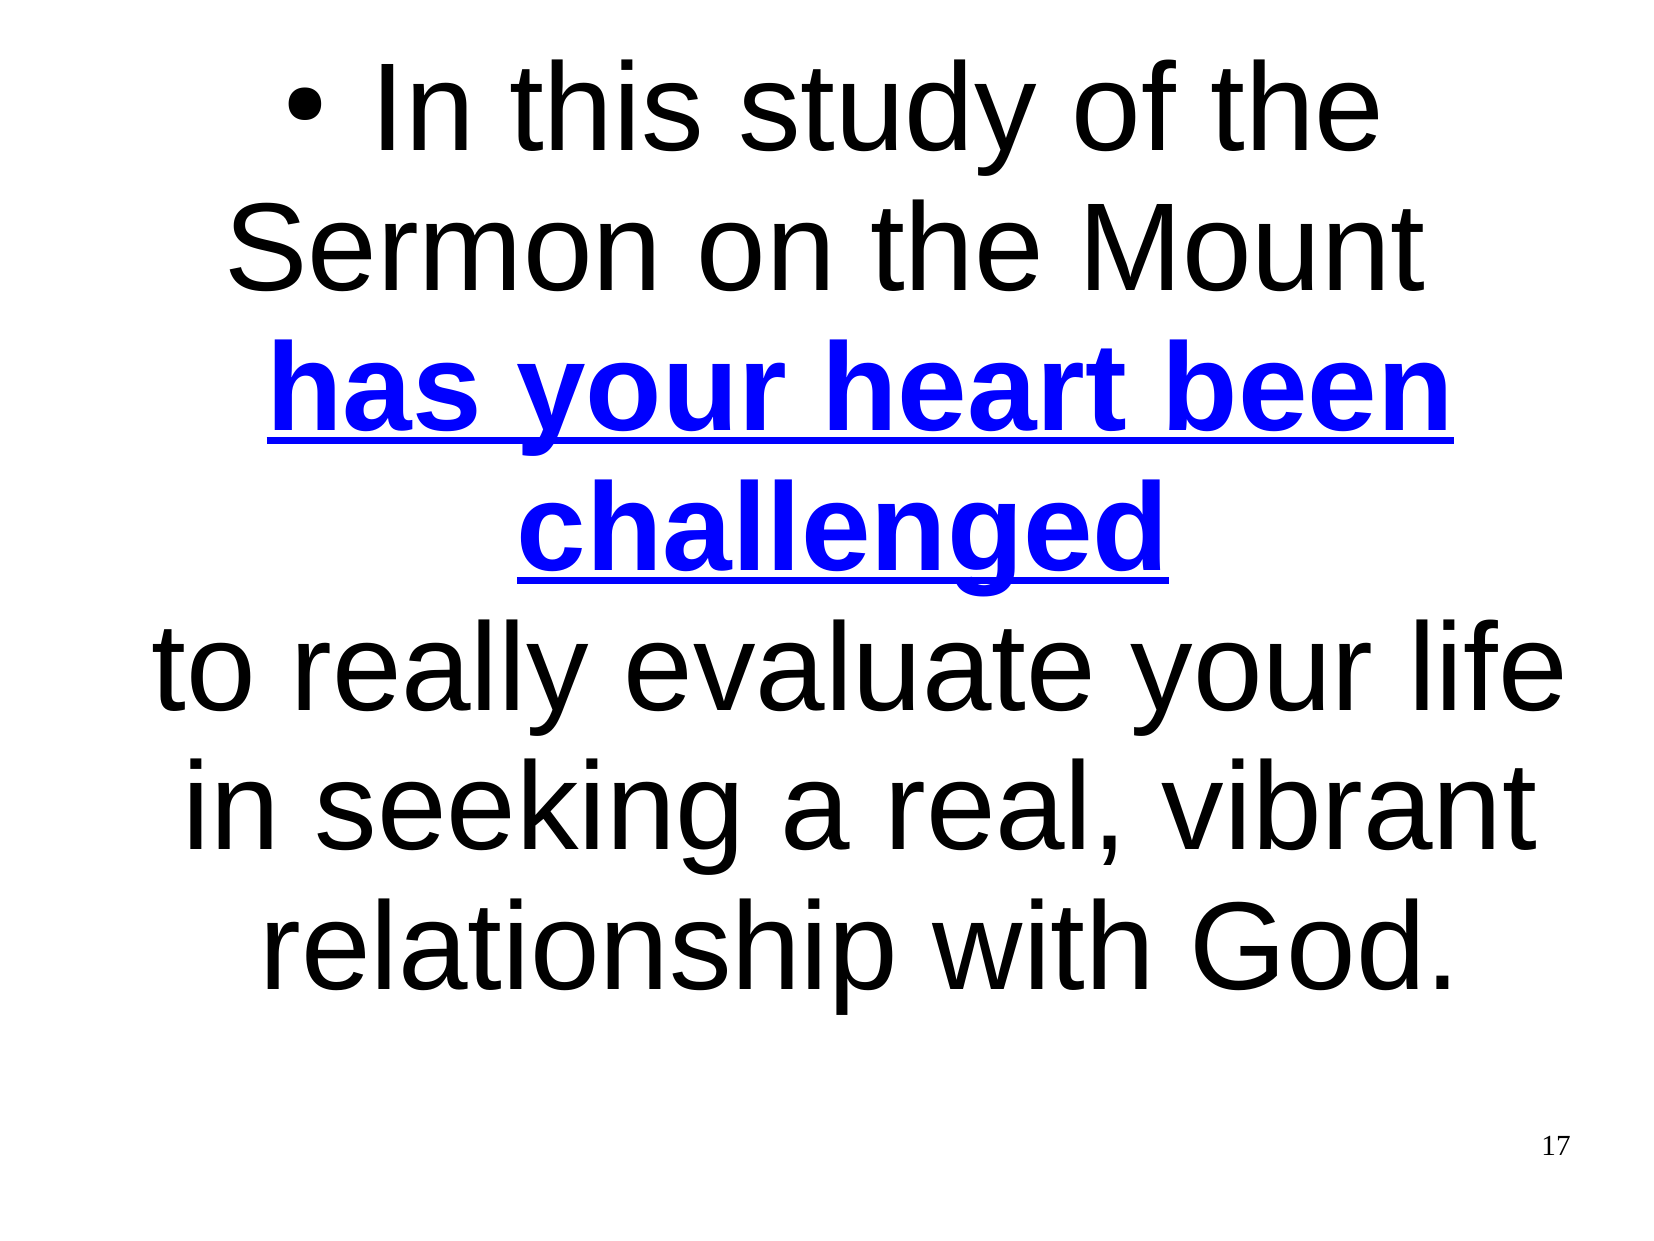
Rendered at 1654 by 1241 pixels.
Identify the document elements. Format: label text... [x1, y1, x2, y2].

list In this study of the Sermon on the Mount has your heart been challenged to really evaluate your life in seeking a real, vibrant relationship with God. [37, 37, 1613, 1238]
